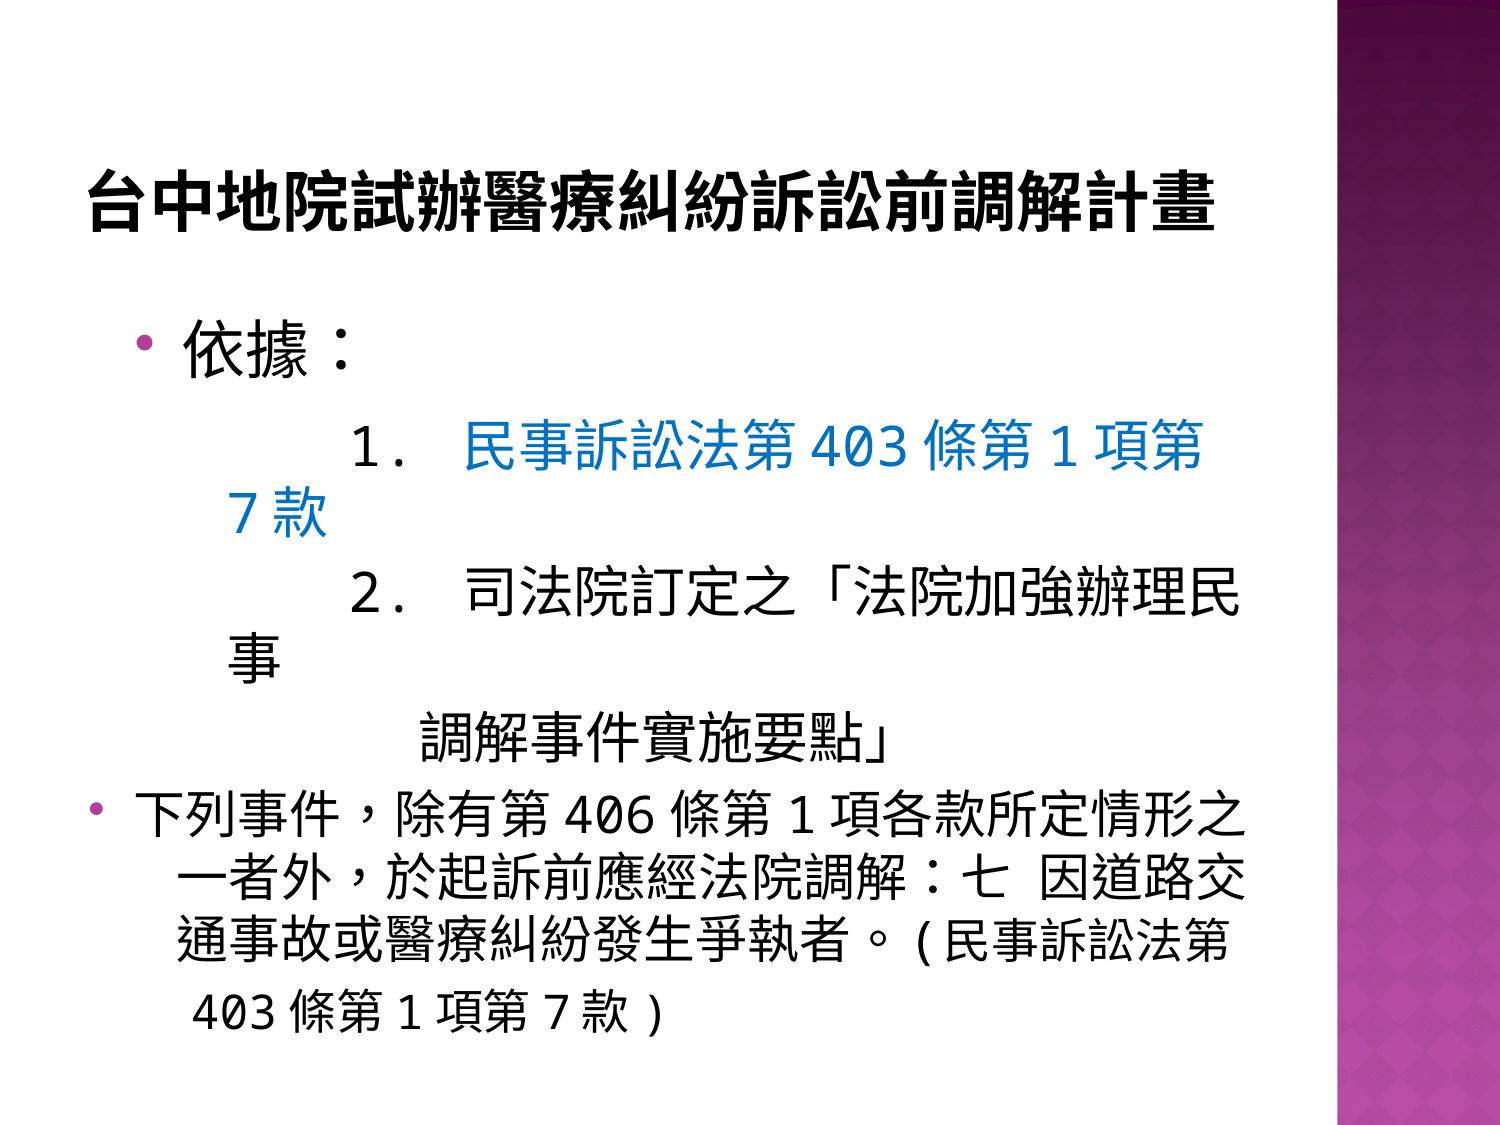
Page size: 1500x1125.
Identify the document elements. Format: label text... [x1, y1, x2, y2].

list 依據： 1. 民事訴訟法第403條第1項第7款 2. 司法院訂定之「法院加強辦理民事 調解事件實施要點」 下列事件，除有第406條第1項各款所定情形之一者外，於起訴前應經法院調解：七 因道路交通事故或醫療糾紛發生爭執者。(民事訴訟法第 403條第1項第7款) [75, 264, 1263, 1060]
title 台中地院試辦醫療糾紛訴訟前調解計畫 [75, 52, 1263, 240]
